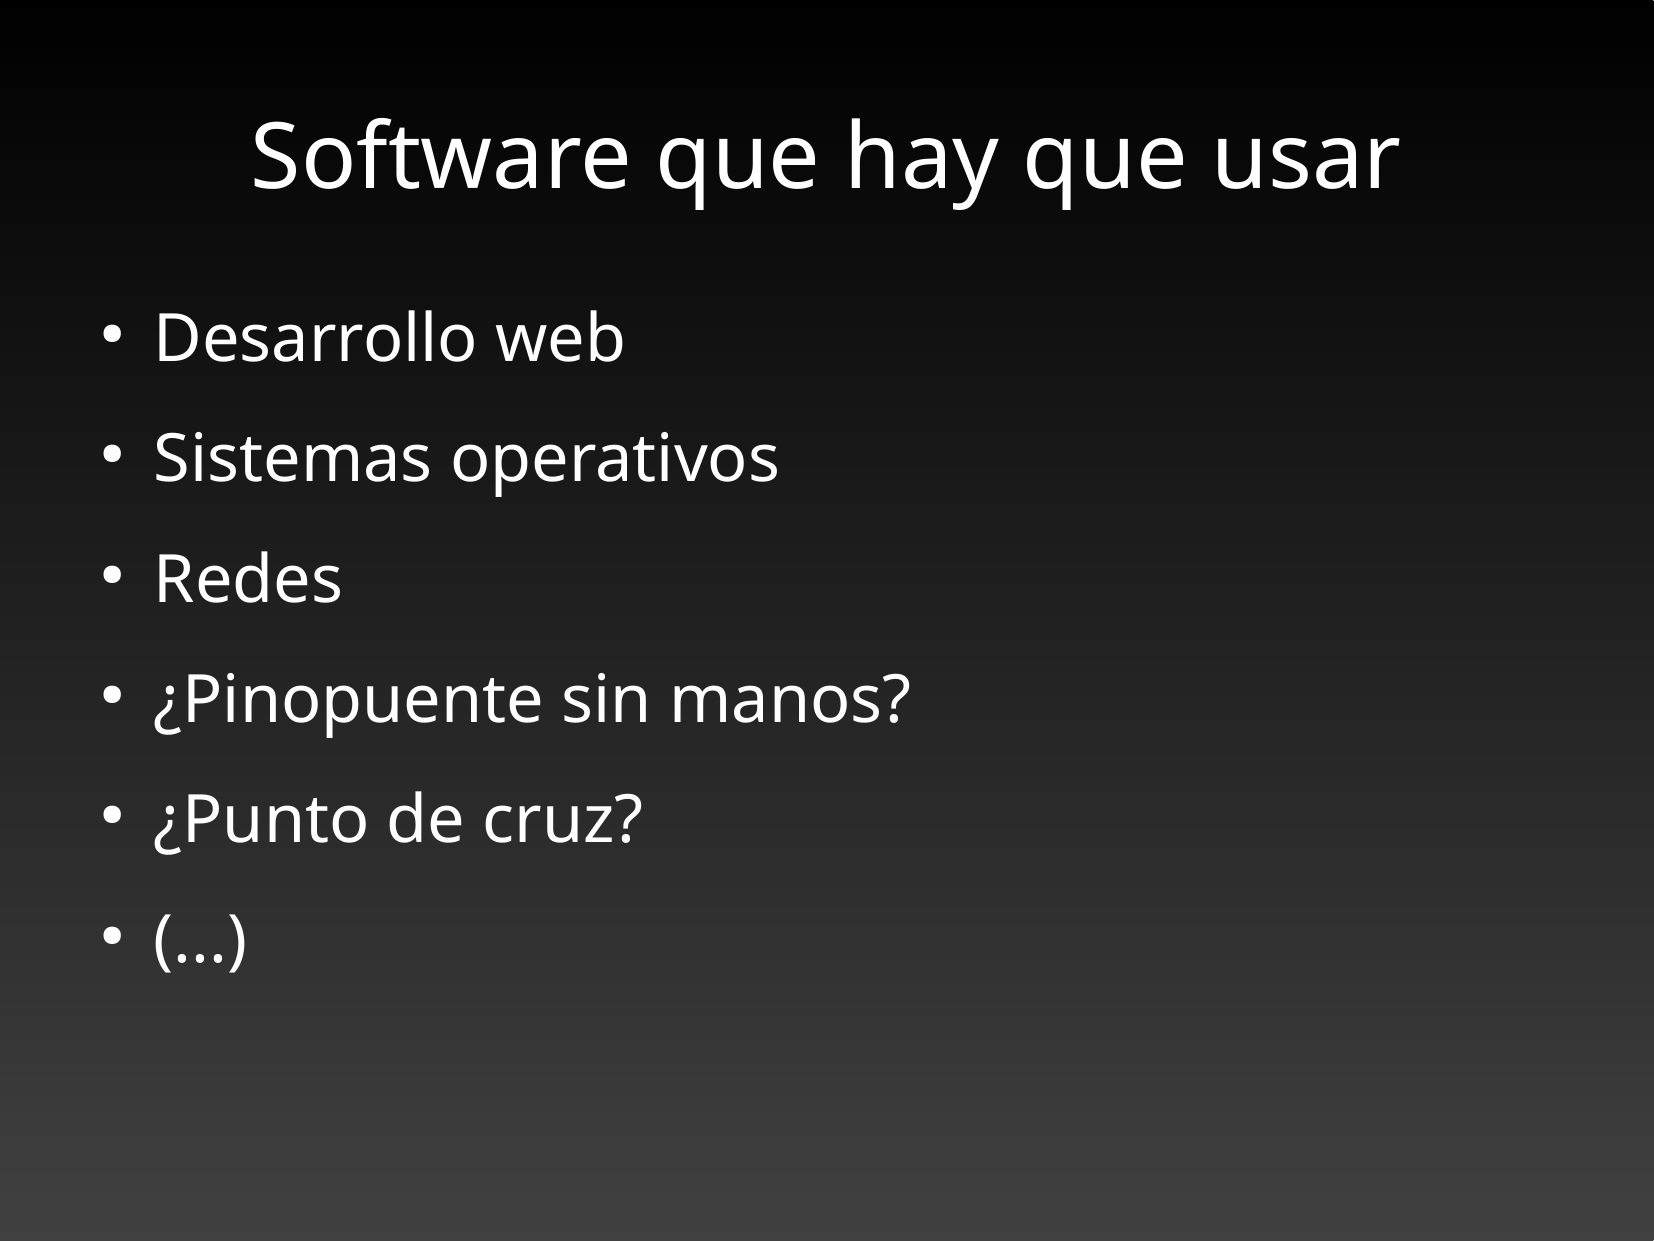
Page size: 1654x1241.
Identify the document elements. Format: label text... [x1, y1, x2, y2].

list Desarrollo web Sistemas operativos Redes ¿Pinopuente sin manos? ¿Punto de cruz? (...) [82, 290, 1571, 1109]
title Software que hay que usar [82, 56, 1571, 250]
